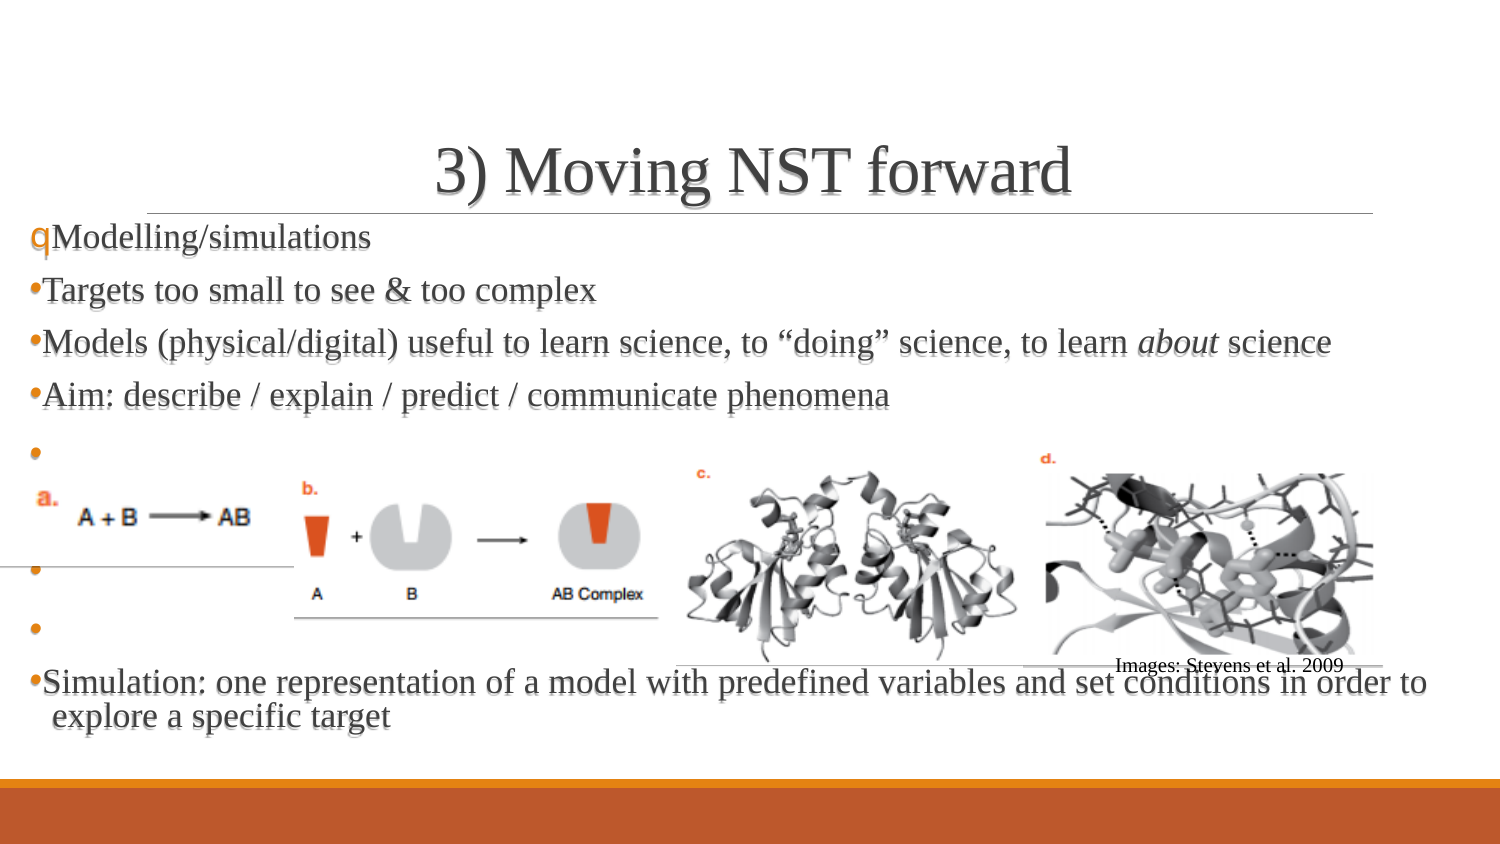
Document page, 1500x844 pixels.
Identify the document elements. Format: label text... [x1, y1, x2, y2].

text_box Images: Stevens et al. 2009 [1100, 643, 1385, 685]
list Modelling/simulations Targets too small to see & too complex Models (physical/digital) useful to learn science, to “doing” science, to learn about science Aim: describe / explain / predict / communicate phenomena Simulation: one representation of a model with predefined variables and set conditions in order to explore a specific target [29, 213, 1477, 788]
title 3) Moving NST forward [134, 35, 1373, 213]
picture [0, 467, 661, 617]
picture [676, 452, 1385, 665]
